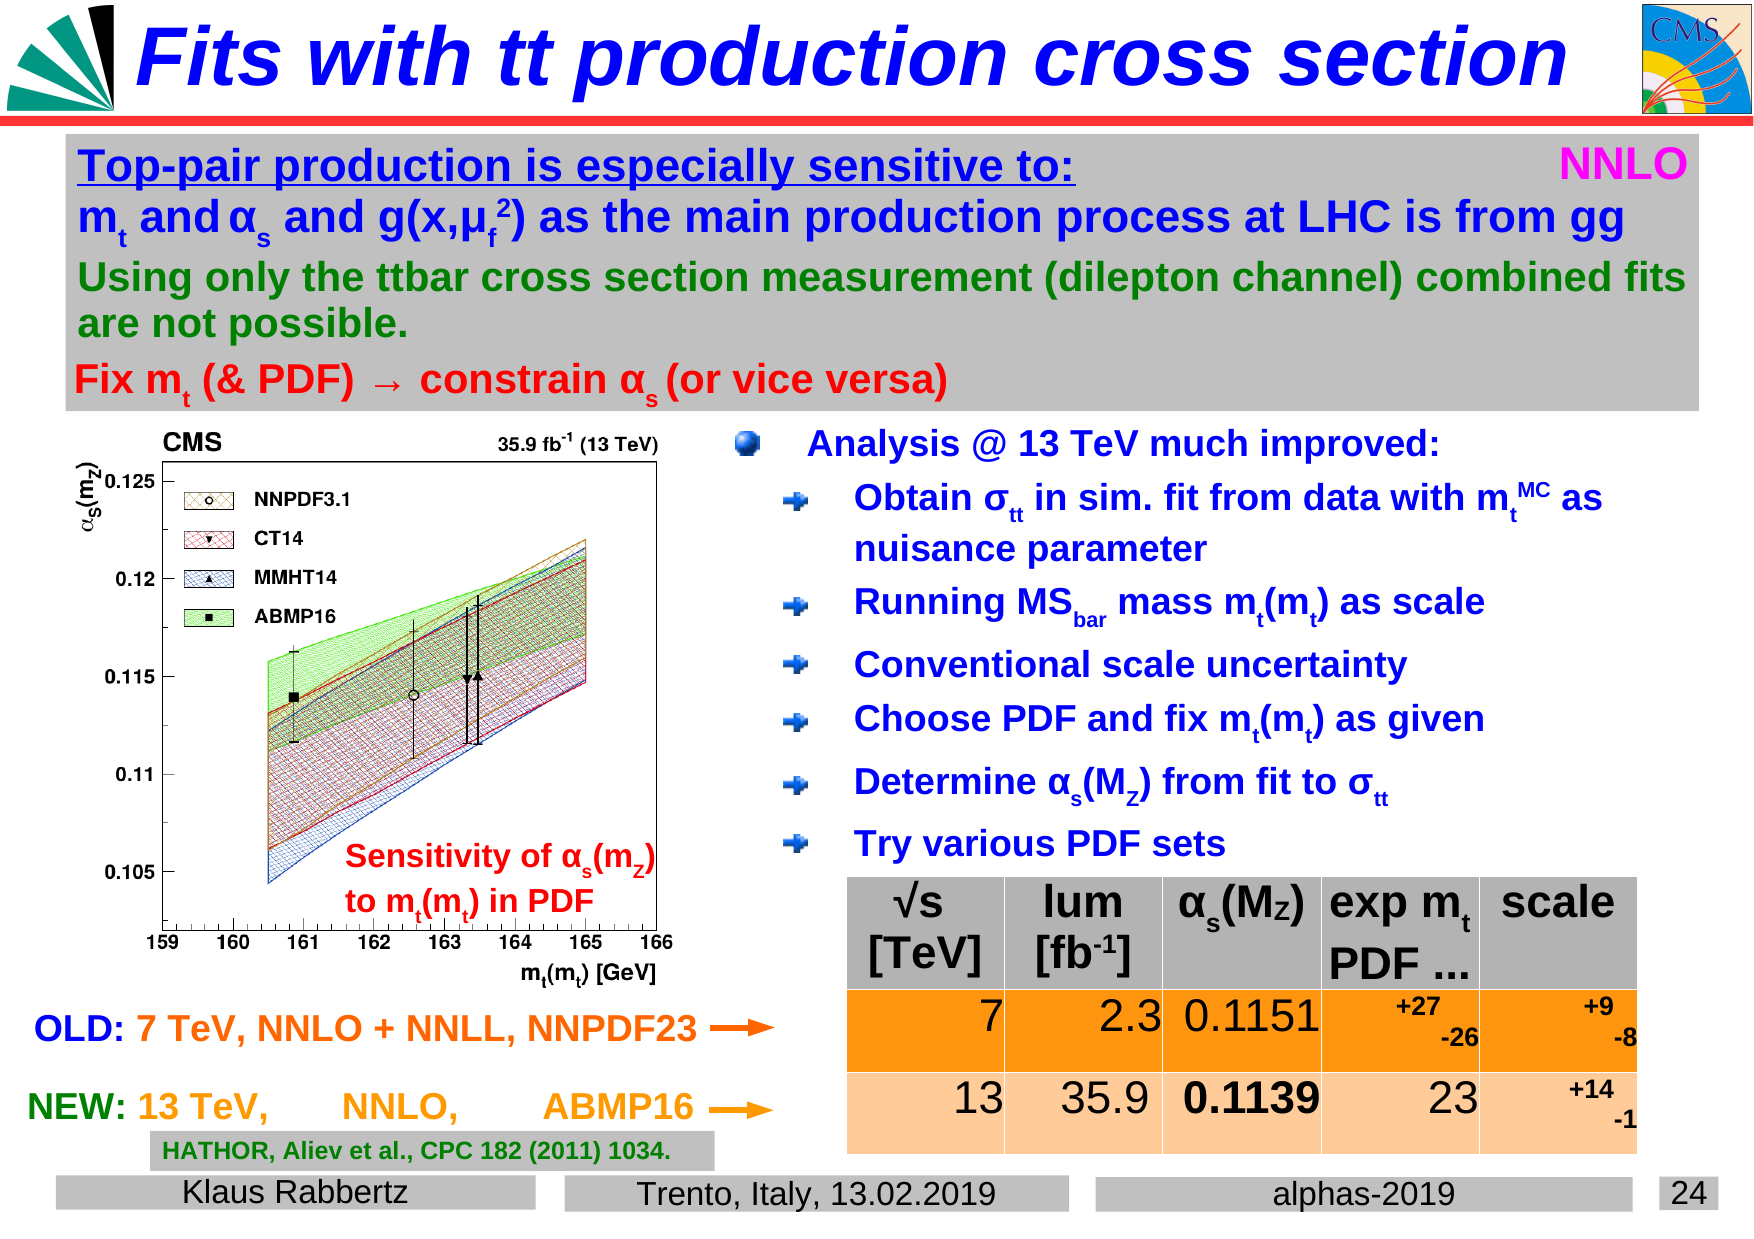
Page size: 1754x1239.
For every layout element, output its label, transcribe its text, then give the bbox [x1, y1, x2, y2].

table_header αs(MZ) [1163, 877, 1321, 989]
table_header lum [fb-1] [1005, 877, 1162, 989]
text_box Top-pair production is especially sensitive to: mt and αs and g(x,μf2) as the main production process at LHC is from gg Using only the ttbar cross section measurement (dilepton channel) combined fits are not possible. [65, 133, 1699, 412]
table_cell 2.3 [1005, 990, 1162, 1072]
table_cell +9-8 [1480, 990, 1637, 1072]
text_box HATHOR, Aliev et al., CPC 182 (2011) 1034. [150, 1130, 715, 1171]
text_box OLD: 7 TeV, NNLO + NNLL, NNPDF23 [21, 1002, 722, 1056]
picture [72, 423, 691, 1001]
picture [7, 5, 114, 112]
table_cell 35.9 [1005, 1073, 1162, 1154]
picture [1642, 4, 1752, 114]
table_cell 23 [1322, 1073, 1479, 1154]
table_cell 0.1139 [1163, 1073, 1321, 1154]
list Analysis @ 13 TeV much improved: Obtain σtt in sim. fit from data with mtMC as nuisance parameter Running MSbar mass mt(mt) as scale Conventional scale uncertainty Choose PDF and fix mt(mt) as given Determine αs(MZ) from fit to σtt Try various PDF sets [724, 422, 1718, 865]
text_box NEW: 13 TeV, NNLO, ABMP16 [15, 1080, 707, 1140]
text_box NNLO [1547, 132, 1701, 196]
table_cell 0.1151 [1163, 990, 1321, 1072]
table_cell +14-1 [1480, 1073, 1637, 1154]
table_header exp mt PDF ... [1322, 877, 1479, 989]
title Fits with tt production cross section [123, 0, 1606, 114]
text_box Sensitivity of αs(mZ) to mt(mt) in PDF [333, 831, 668, 934]
table_header scale [1480, 877, 1637, 989]
table_header √s [TeV] [847, 877, 1004, 989]
table_cell 7 [847, 990, 1004, 1072]
text_box Fix mt (& PDF) → constrain αs (or vice versa) [61, 349, 961, 419]
table_cell +27-26 [1322, 990, 1479, 1072]
table_cell 13 [847, 1073, 1004, 1154]
